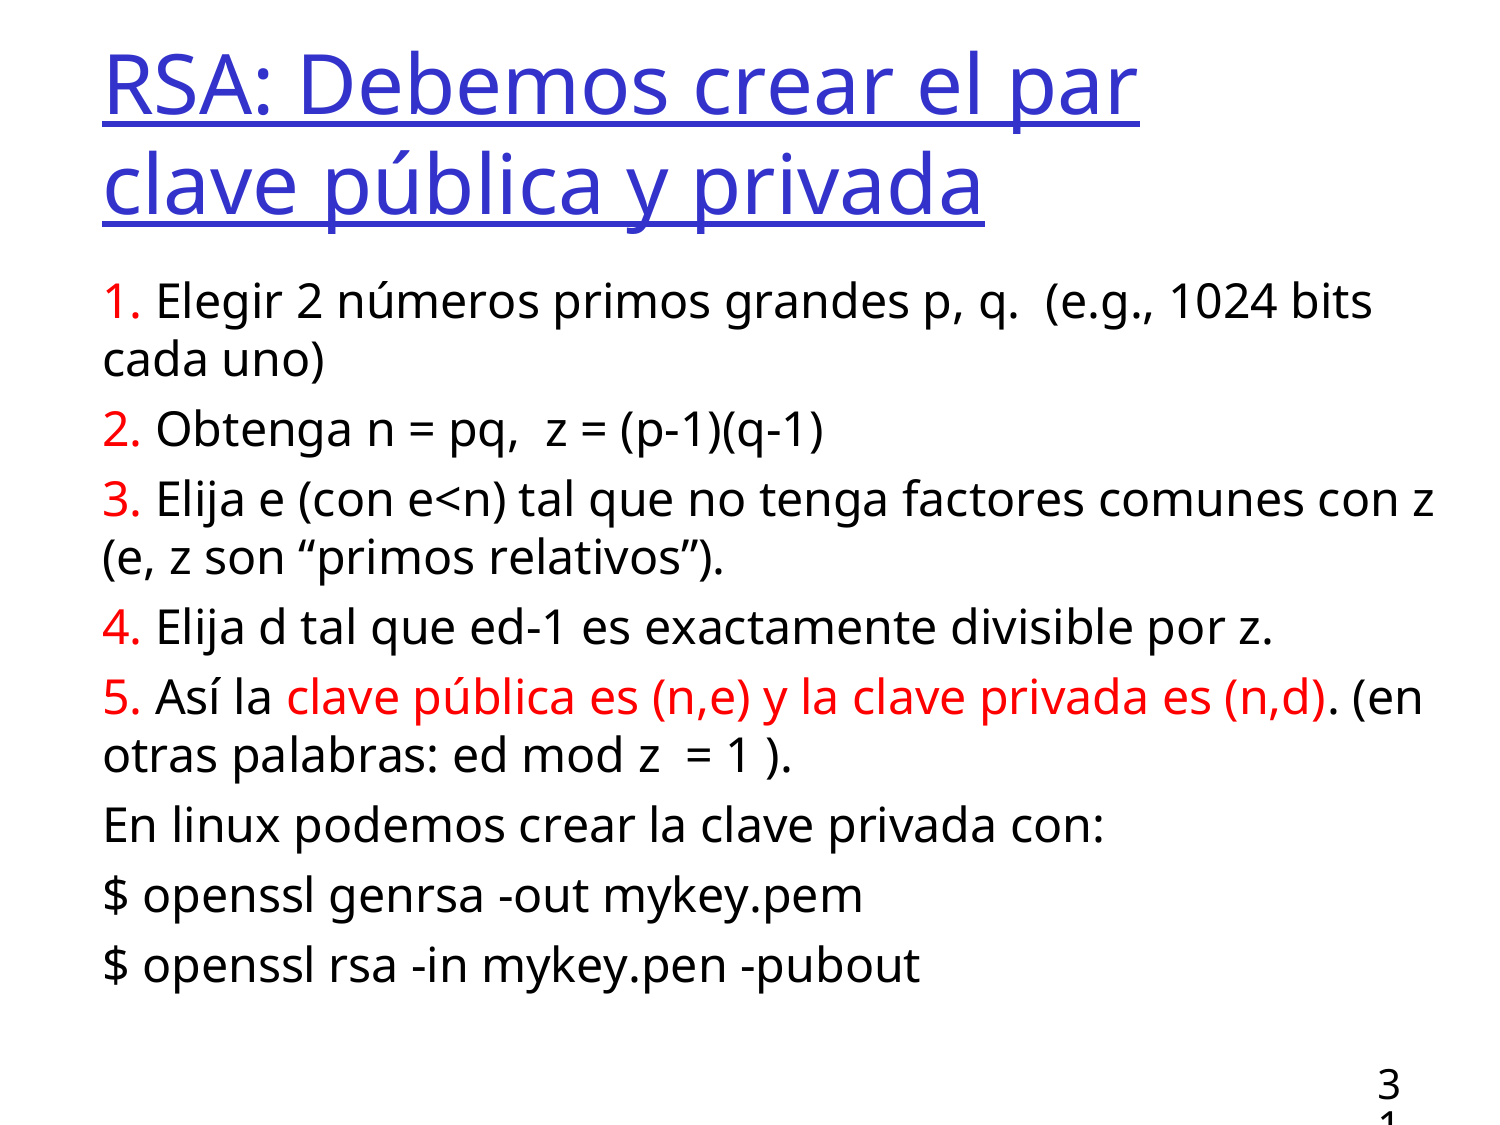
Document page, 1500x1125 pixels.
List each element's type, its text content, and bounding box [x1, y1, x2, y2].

list 1. Elegir 2 números primos grandes p, q. (e.g., 1024 bits cada uno) 2. Obtenga n = pq, z = (p-1)(q-1) 3. Elija e (con e<n) tal que no tenga factores comunes con z (e, z son “primos relativos”). 4. Elija d tal que ed-1 es exactamente divisible por z. 5. Así la clave pública es (n,e) y la clave privada es (n,d). (en otras palabras: ed mod z = 1 ). En linux podemos crear la clave privada con: $ openssl genrsa -out mykey.pem $ openssl rsa -in mykey.pen -pubout [87, 262, 1453, 1006]
title RSA: Debemos crear el par clave pública y privada [87, 15, 1363, 247]
